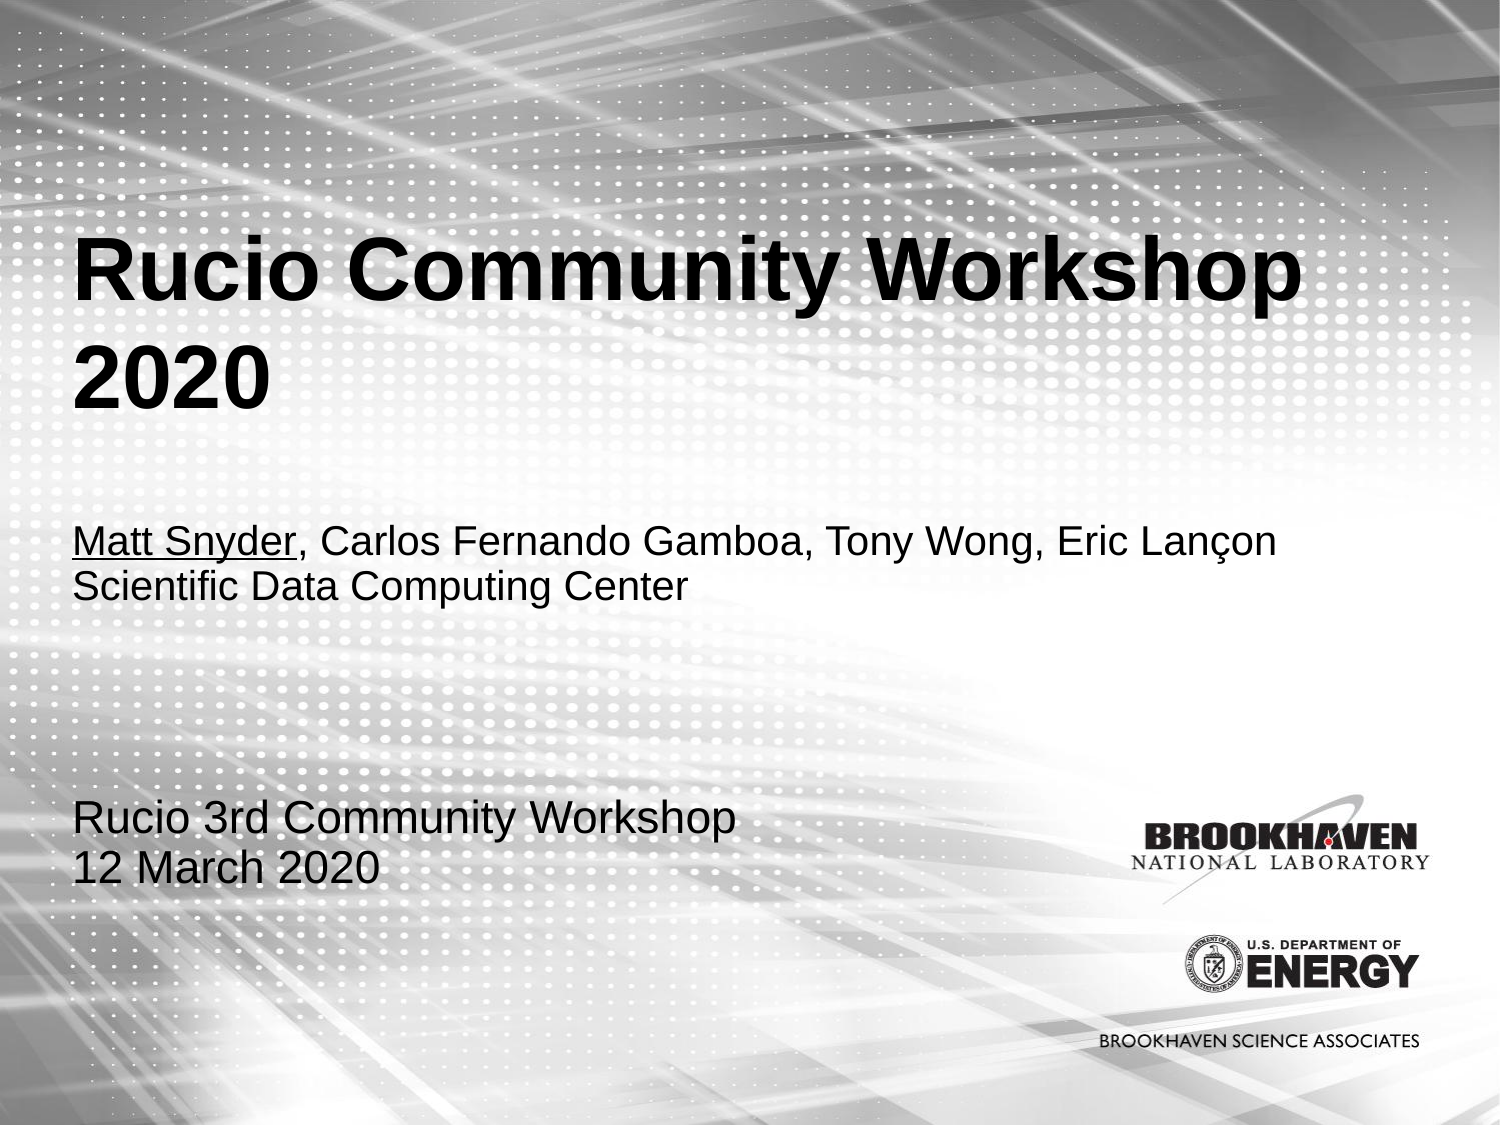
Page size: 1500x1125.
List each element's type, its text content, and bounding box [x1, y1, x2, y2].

text_box Matt Snyder, Carlos Fernando Gamboa, Tony Wong, Eric Lançon Scientific Data Computing Center Rucio 3rd Community Workshop 12 March 2020 [57, 511, 1425, 893]
text_box Rucio Community Workshop 2020 [57, 85, 1425, 434]
picture [0, 0, 1500, 1125]
